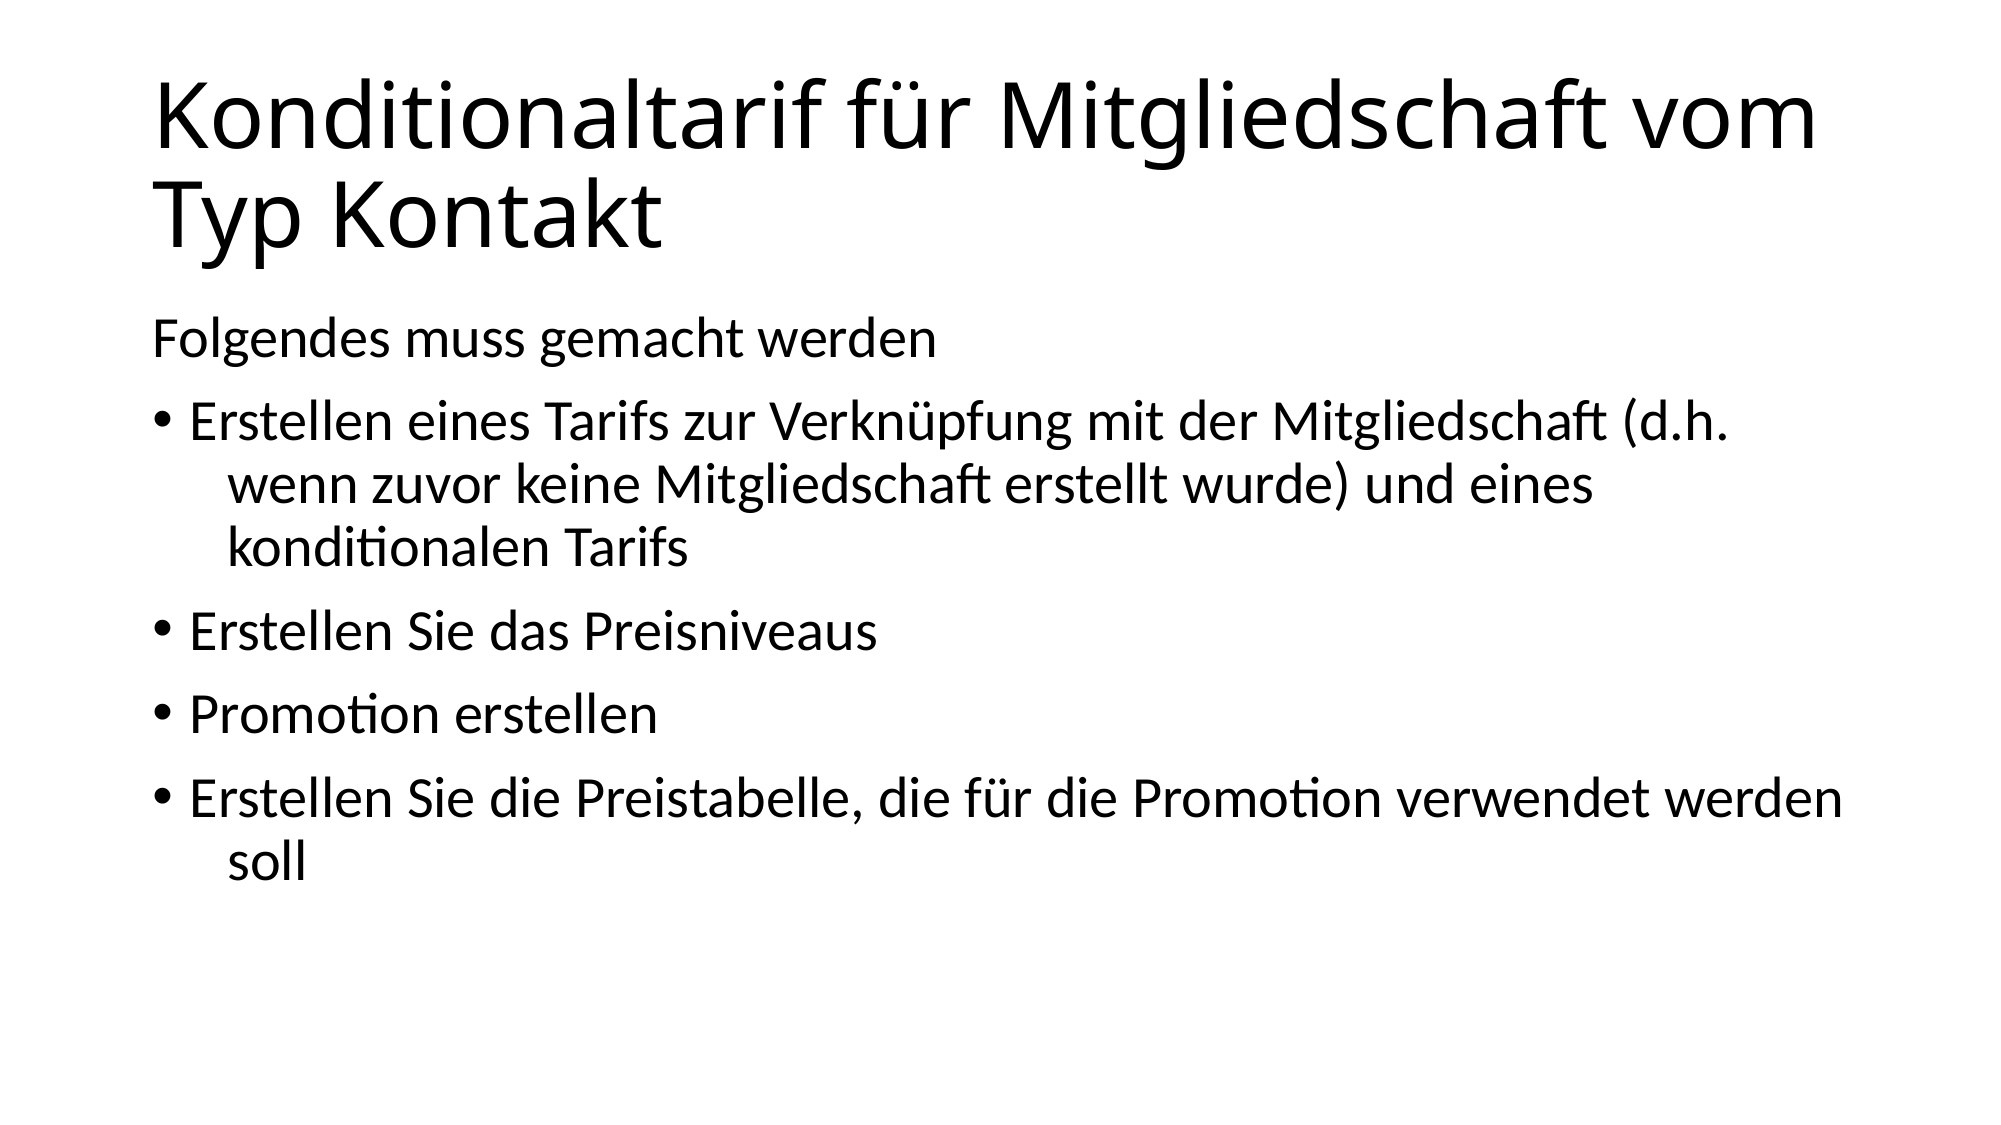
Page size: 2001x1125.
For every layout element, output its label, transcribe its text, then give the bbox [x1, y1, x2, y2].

list Folgendes muss gemacht werden Erstellen eines Tarifs zur Verknüpfung mit der Mitgliedschaft (d.h. wenn zuvor keine Mitgliedschaft erstellt wurde) und eines konditionalen Tarifs Erstellen Sie das Preisniveaus Promotion erstellen Erstellen Sie die Preistabelle, die für die Promotion verwendet werden soll [137, 299, 1863, 1014]
title Konditionaltarif für Mitgliedschaft vom Typ Kontakt [137, 59, 1863, 278]
